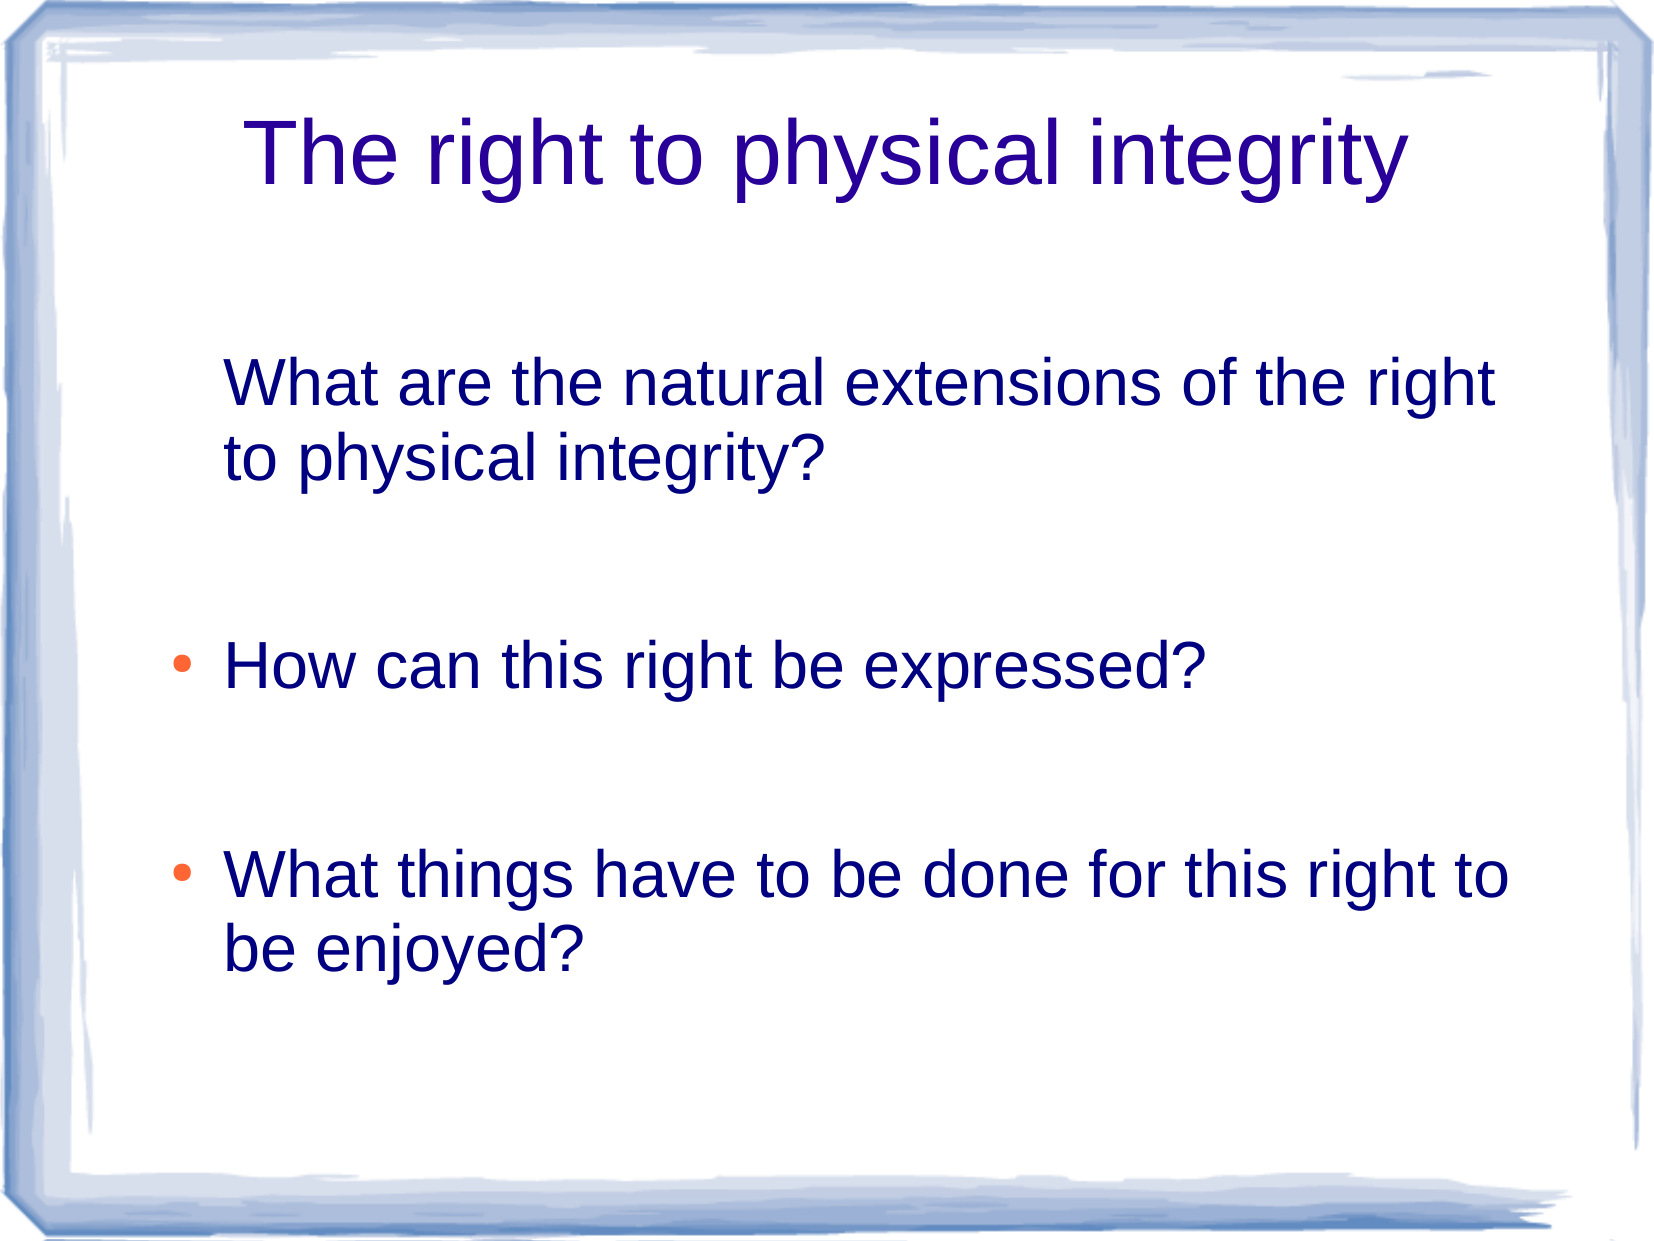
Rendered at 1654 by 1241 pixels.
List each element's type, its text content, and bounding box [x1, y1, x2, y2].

title The right to physical integrity [82, 49, 1571, 257]
list What are the natural extensions of the right to physical integrity? How can this right be expressed? What things have to be done for this right to be enjoyed? [152, 344, 1534, 1127]
picture [0, 0, 1654, 1241]
